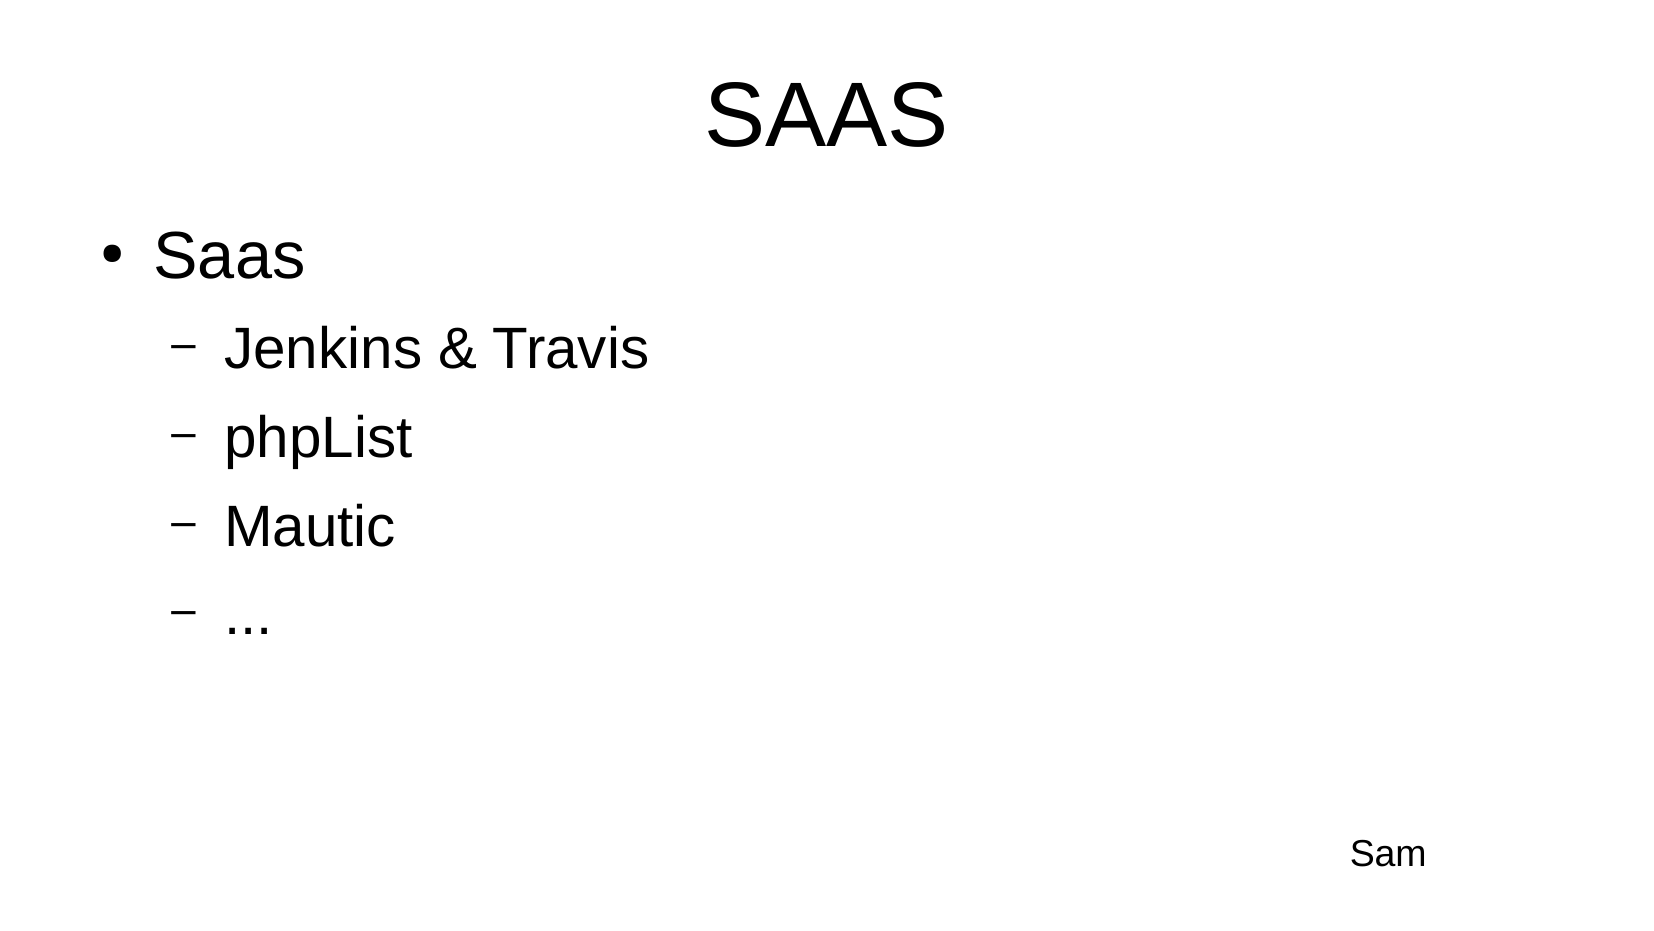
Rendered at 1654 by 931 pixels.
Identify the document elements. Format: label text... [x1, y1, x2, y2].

list Saas Jenkins & Travis phpList Mautic ... [82, 217, 1571, 758]
text_box Sam [1335, 825, 1591, 882]
title SAAS [82, 37, 1571, 193]
